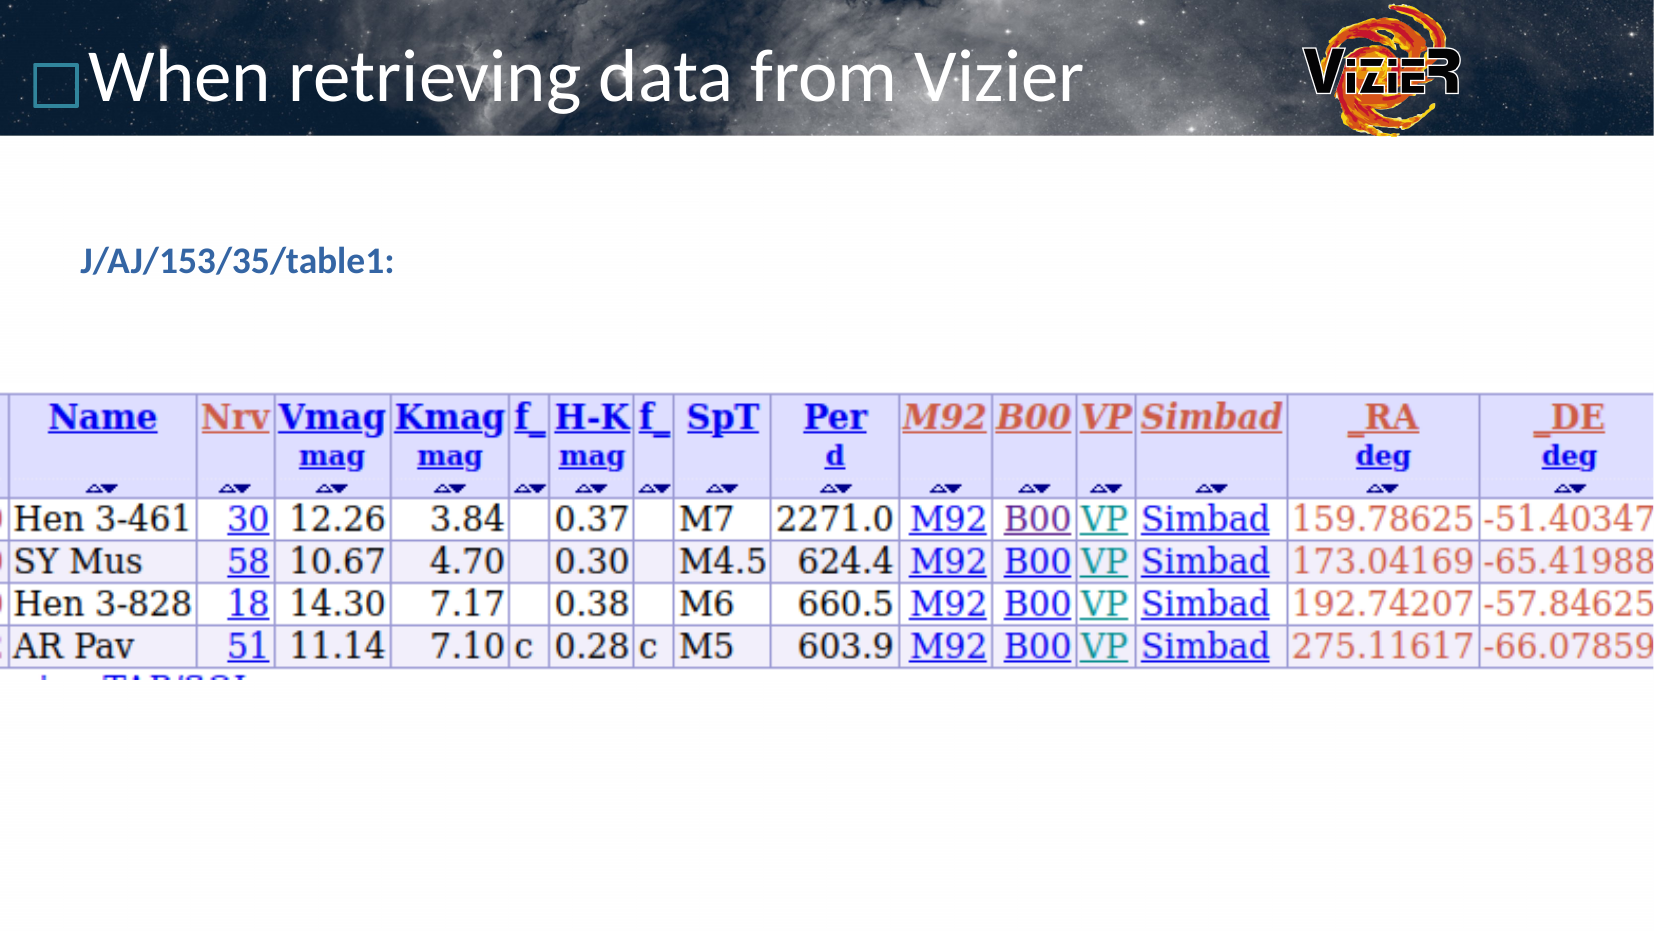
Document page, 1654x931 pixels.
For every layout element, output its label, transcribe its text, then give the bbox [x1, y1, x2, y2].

picture [0, 0, 1654, 931]
list J/AJ/153/35/table1: [70, 200, 827, 325]
title When retrieving data from Vizier [59, 17, 1394, 148]
